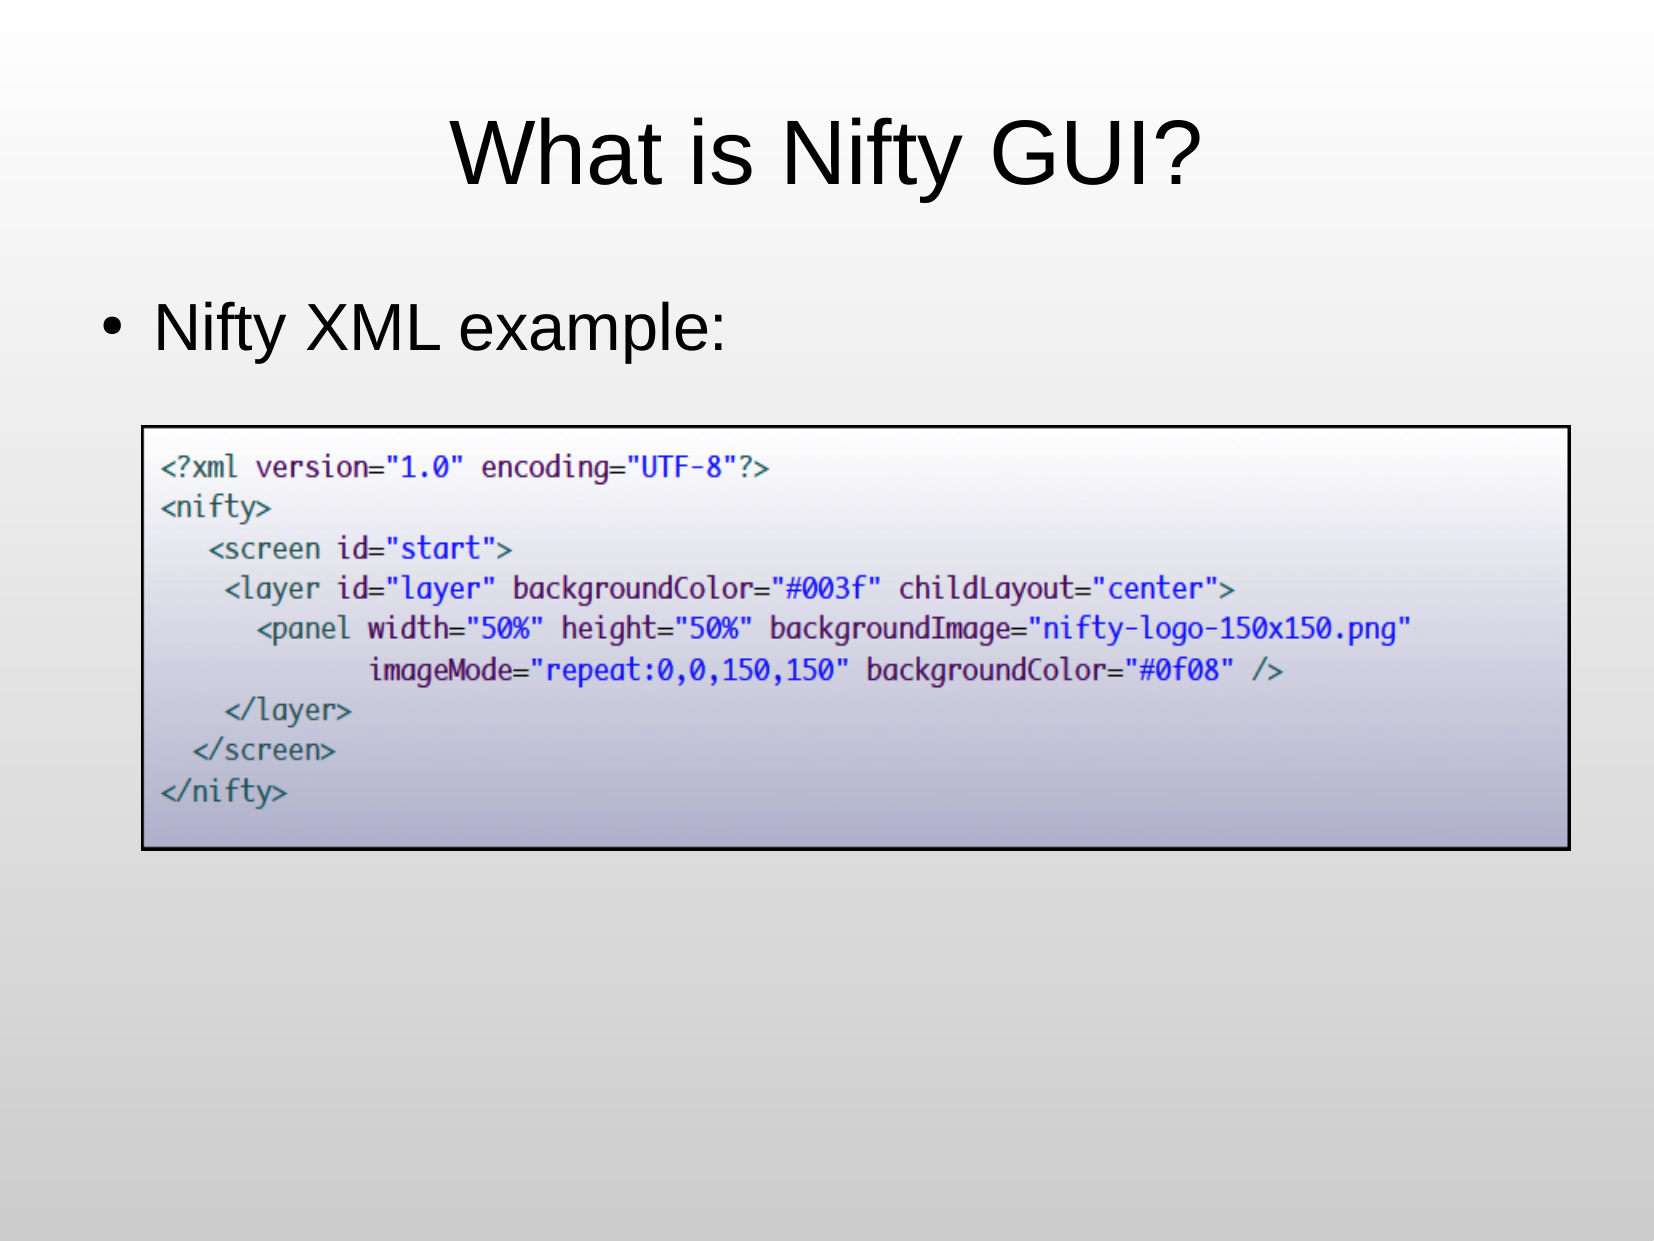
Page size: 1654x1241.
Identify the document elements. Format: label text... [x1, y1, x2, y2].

picture [141, 425, 1571, 851]
list Nifty XML example: [82, 290, 1571, 1109]
title What is Nifty GUI? [82, 49, 1571, 257]
